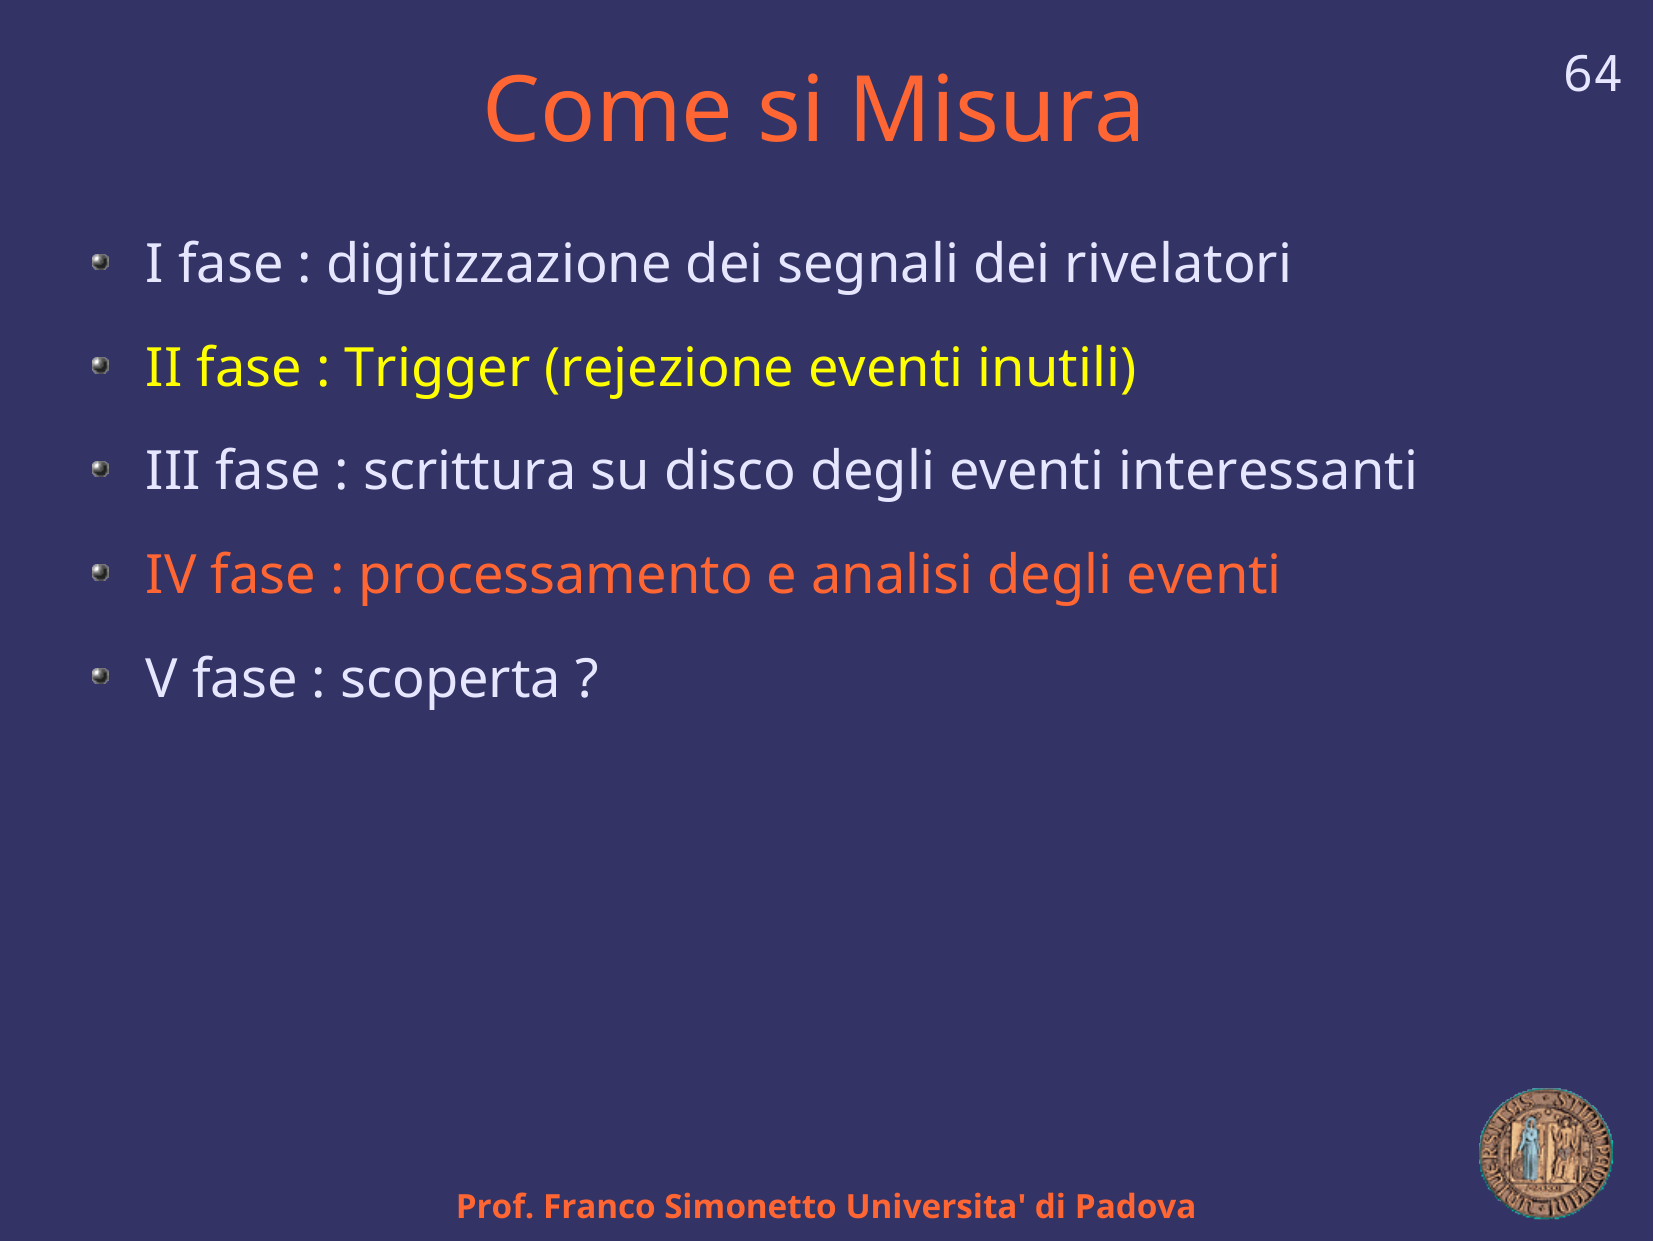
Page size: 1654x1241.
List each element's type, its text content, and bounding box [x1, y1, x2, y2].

picture [1479, 1087, 1613, 1221]
title Come si Misura [82, 55, 1571, 156]
list I fase : digitizzazione dei segnali dei rivelatori II fase : Trigger (rejezione eventi inutili) III fase : scrittura su disco degli eventi interessanti IV fase : processamento e analisi degli eventi V fase : scoperta ? [75, 225, 1563, 1119]
